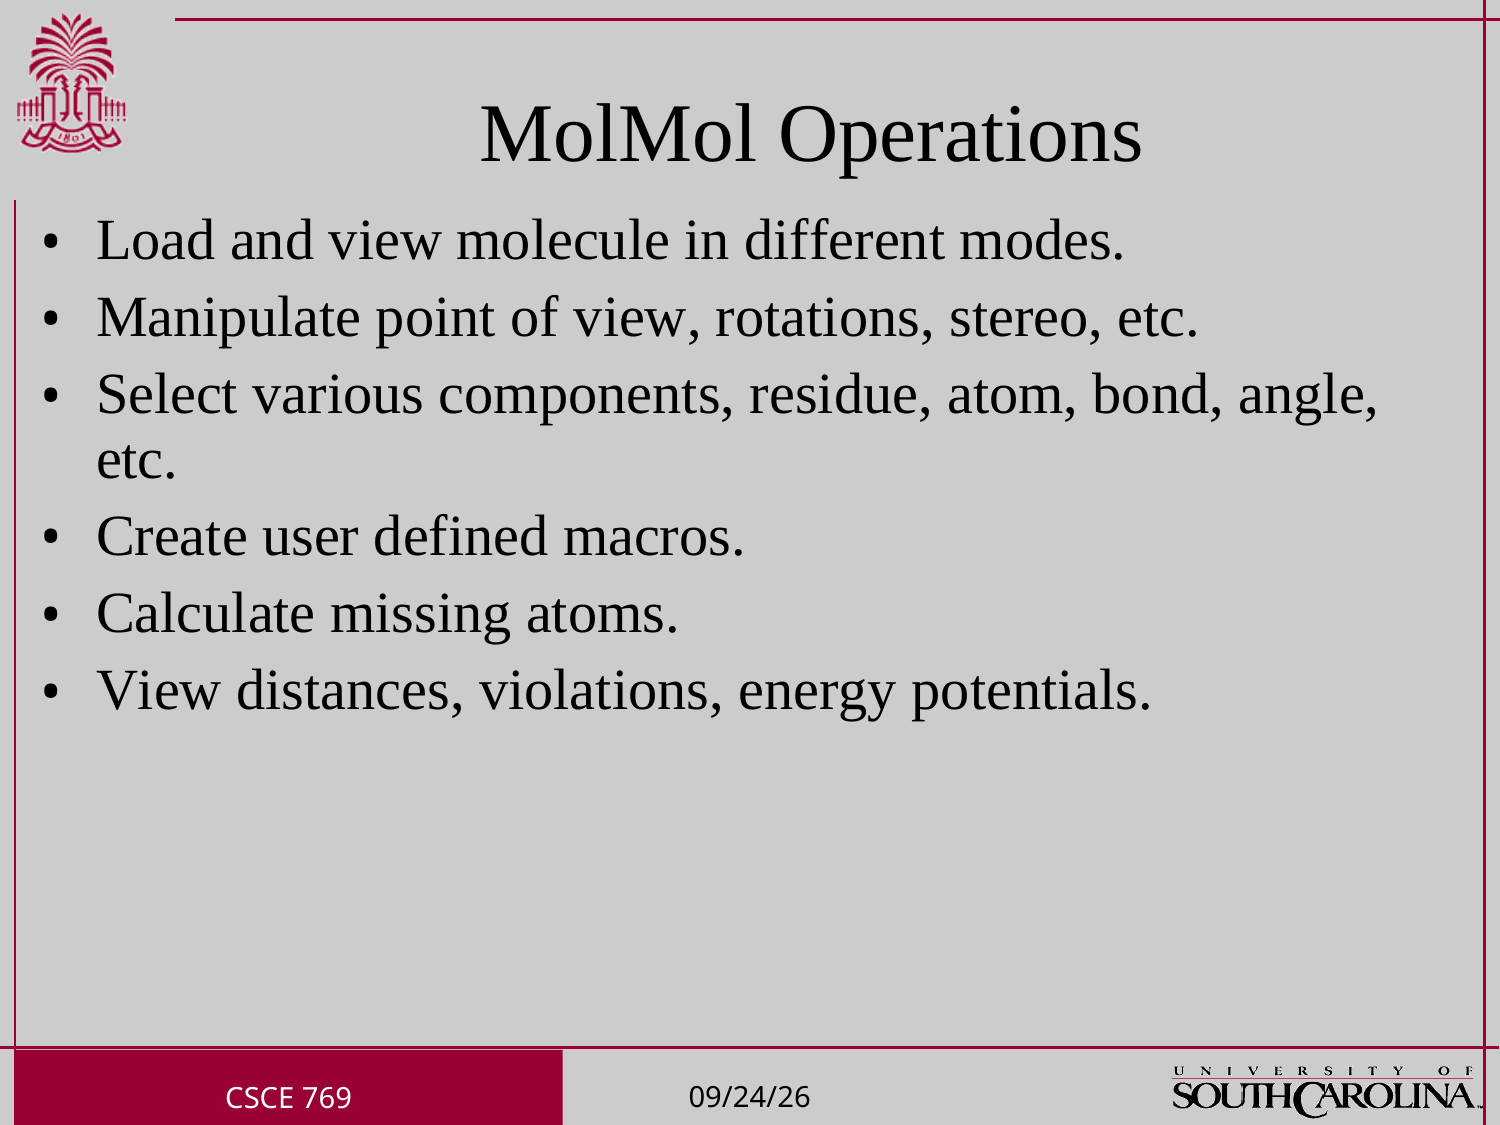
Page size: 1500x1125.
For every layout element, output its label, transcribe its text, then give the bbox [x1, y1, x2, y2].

picture [12, 12, 131, 155]
title MolMol Operations [174, 9, 1450, 188]
list Load and view molecule in different modes. Manipulate point of view, rotations, stereo, etc. Select various components, residue, atom, bond, angle, etc. Create user defined macros. Calculate missing atoms. View distances, violations, energy potentials. [24, 200, 1476, 1028]
picture [1162, 1049, 1483, 1125]
